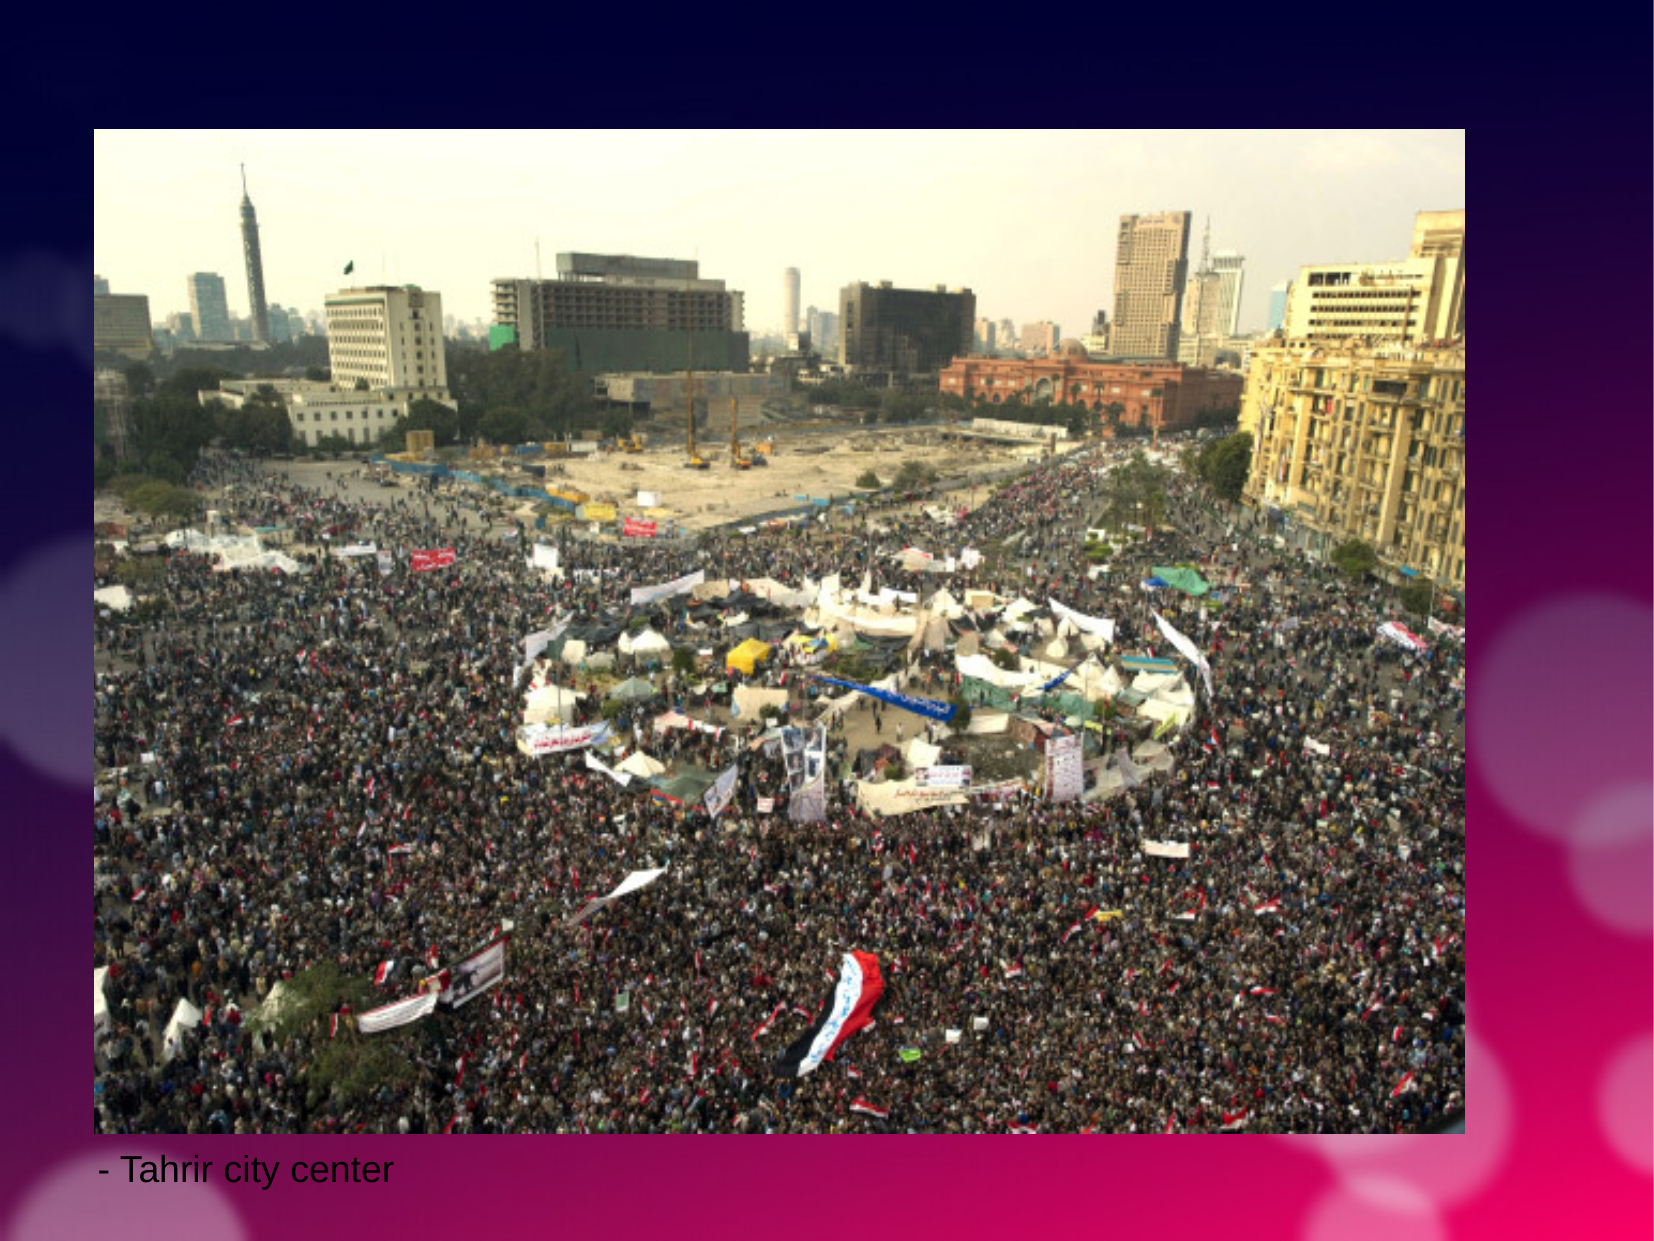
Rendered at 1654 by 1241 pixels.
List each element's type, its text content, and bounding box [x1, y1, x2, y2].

picture [94, 129, 1465, 1134]
text_box - Tahrir city center [82, 1141, 745, 1241]
